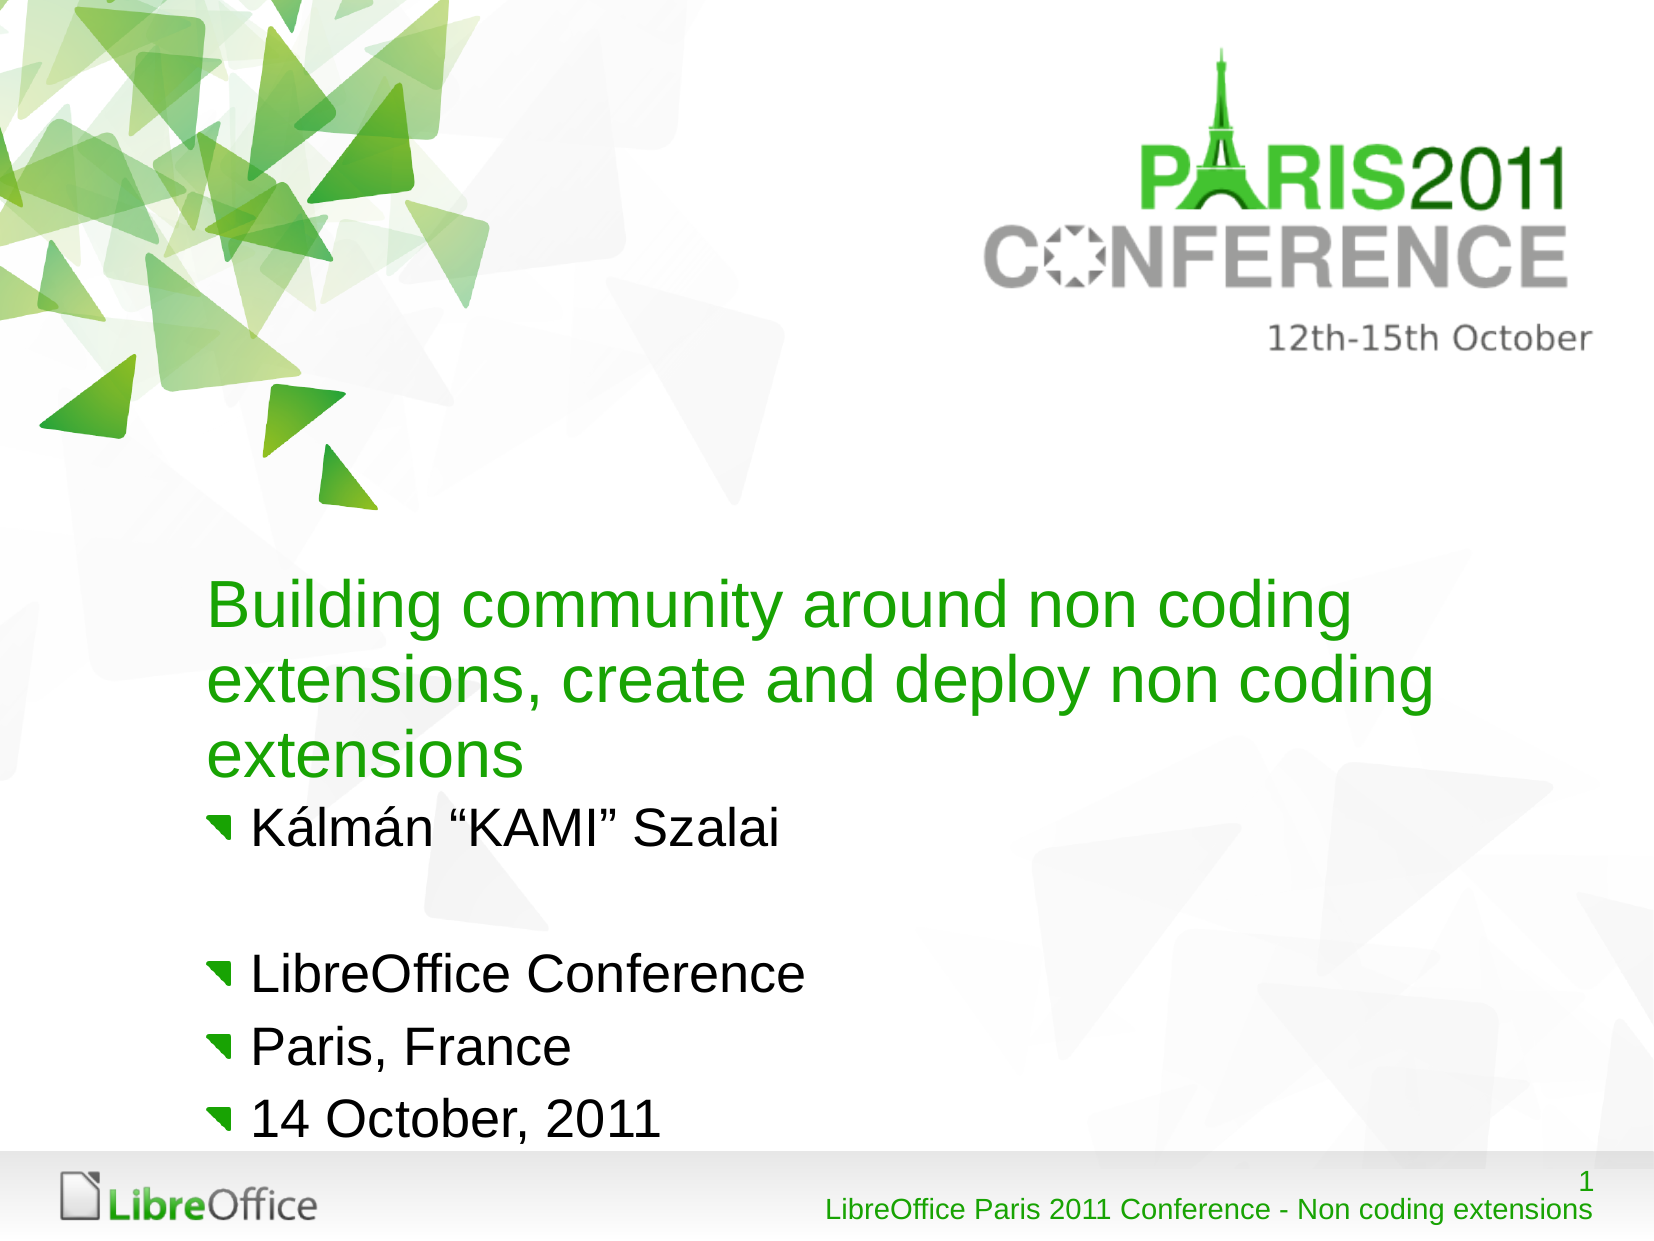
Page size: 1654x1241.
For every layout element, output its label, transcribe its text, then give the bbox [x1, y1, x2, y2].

picture [927, 12, 1654, 410]
list Kálmán “KAMI” Szalai LibreOffice Conference Paris, France 14 October, 2011 [206, 797, 1477, 1241]
picture [0, 0, 798, 948]
picture [915, 548, 1654, 1169]
picture [41, 1152, 206, 1240]
title Building community around non coding extensions, create and deploy non coding extensions [206, 566, 1477, 792]
